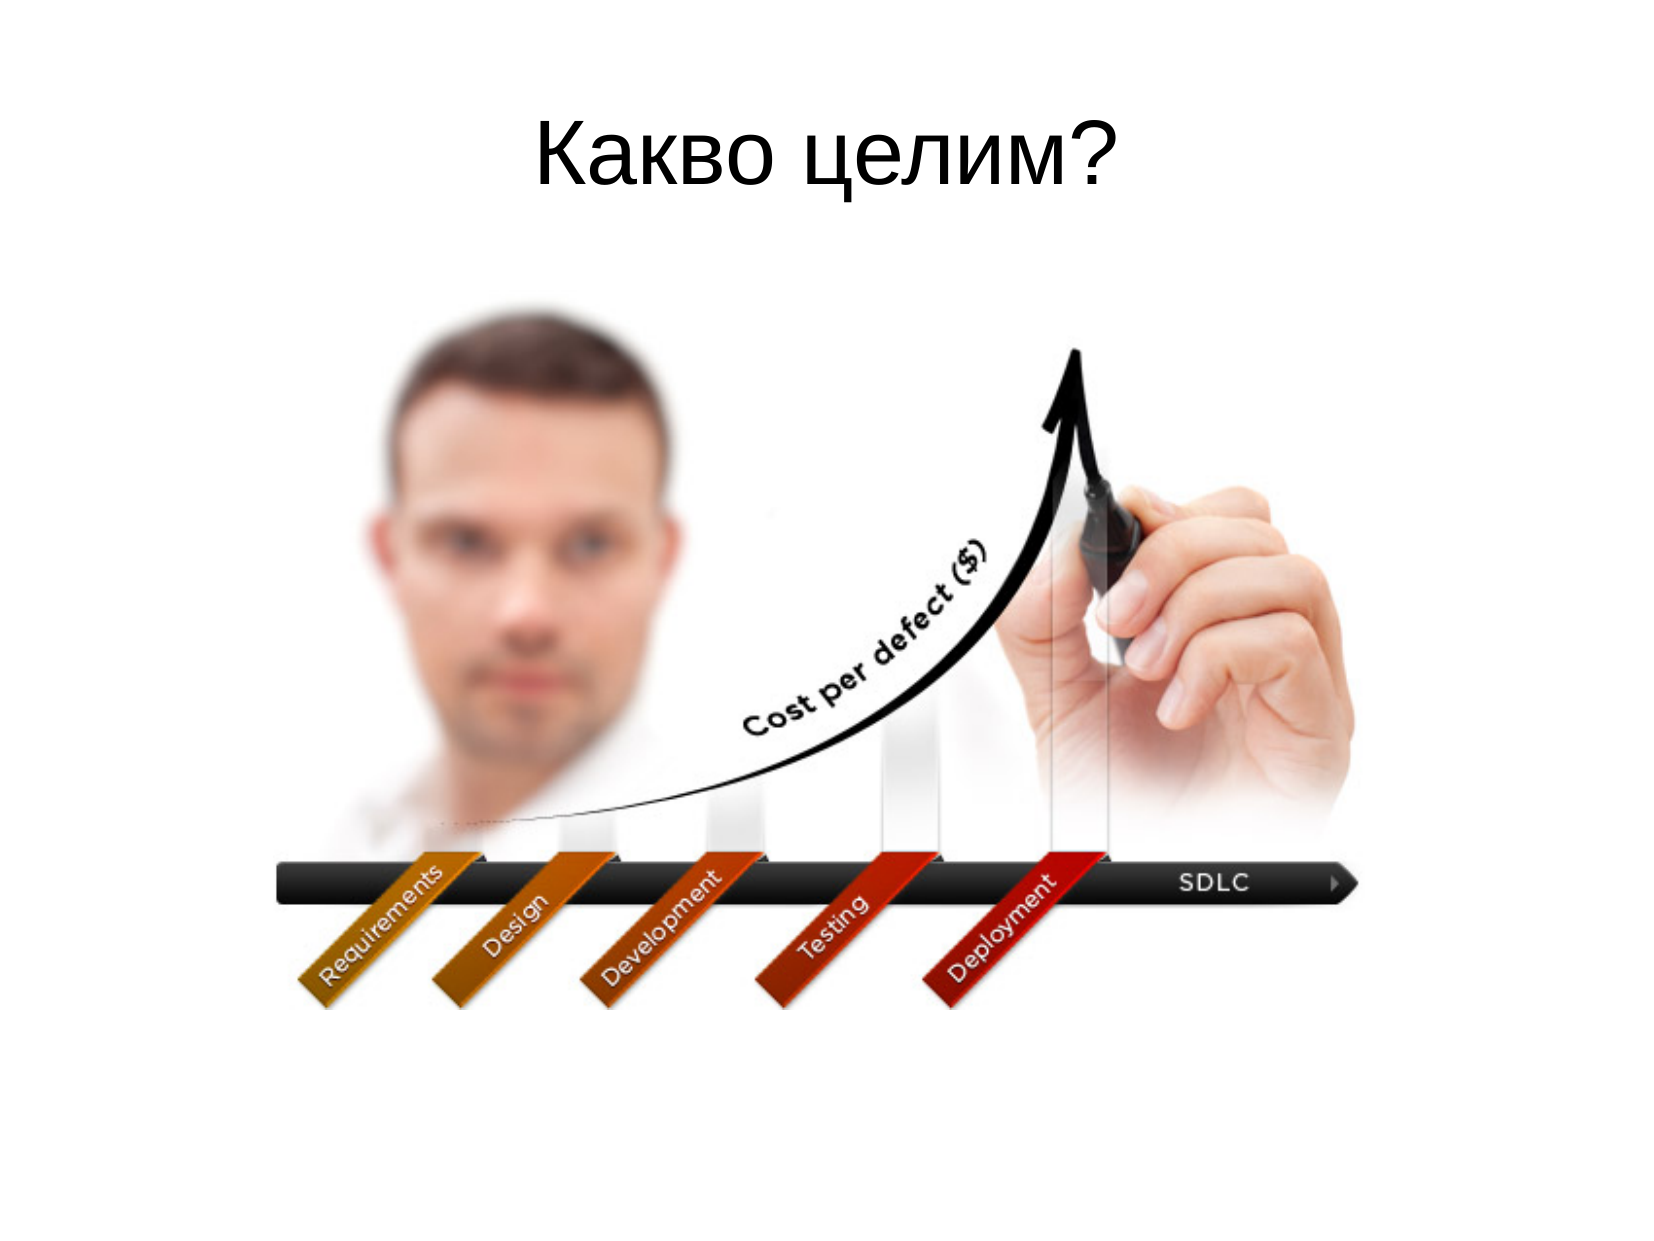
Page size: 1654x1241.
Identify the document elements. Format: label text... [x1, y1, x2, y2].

picture [273, 290, 1380, 1010]
title Какво целим? [82, 49, 1571, 257]
